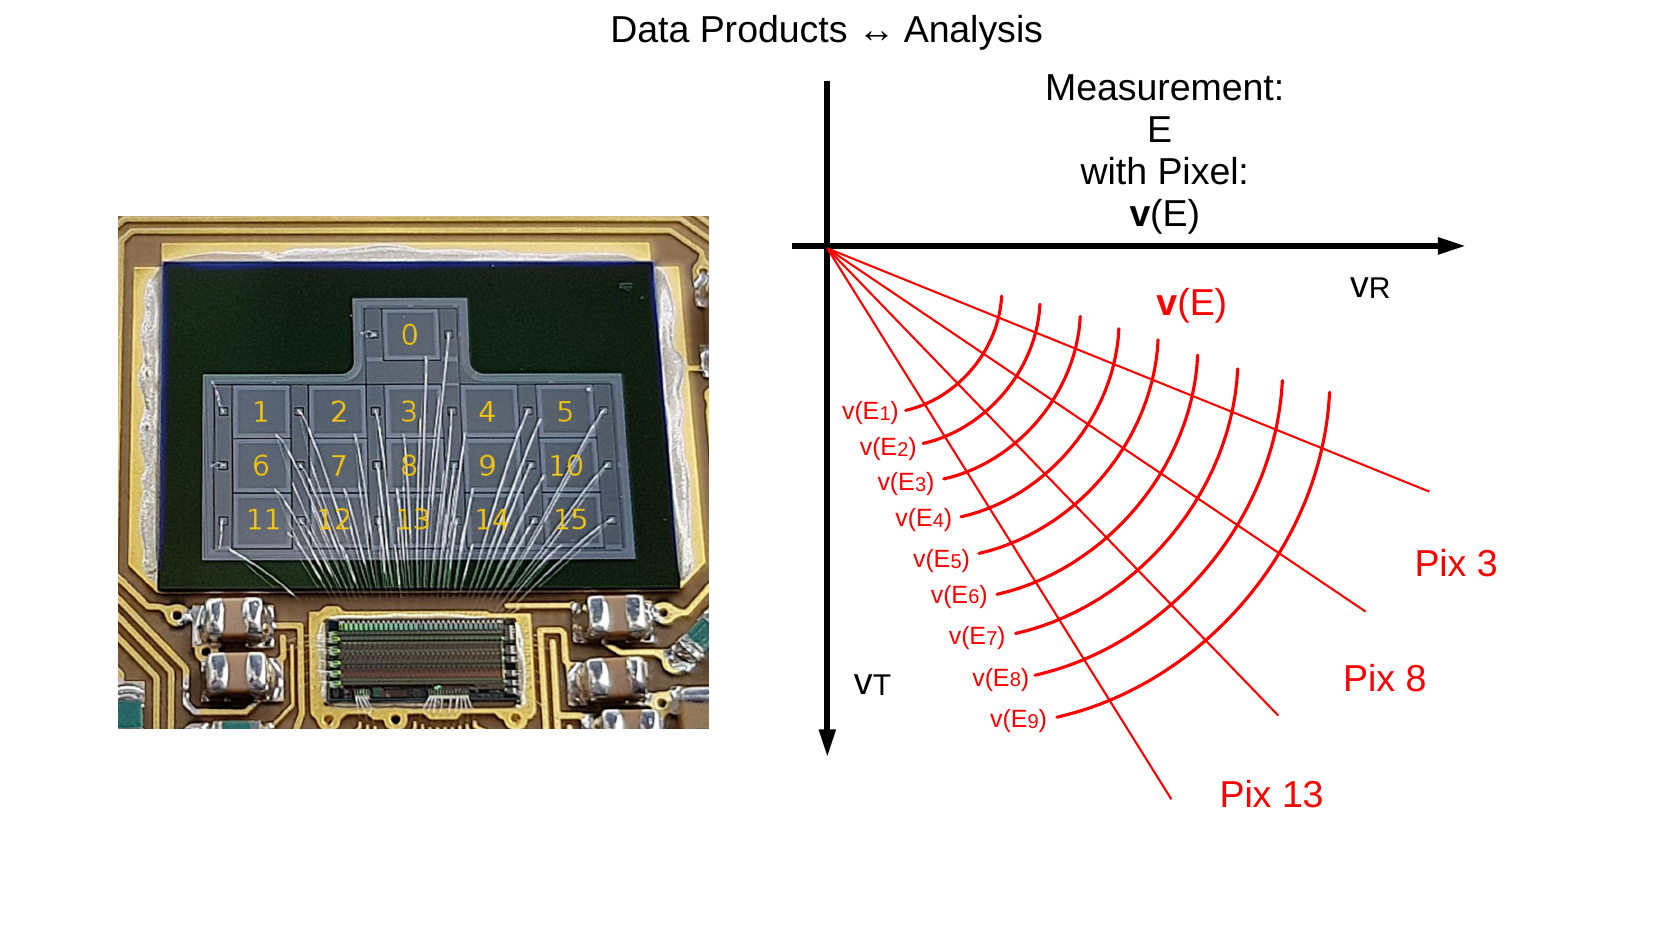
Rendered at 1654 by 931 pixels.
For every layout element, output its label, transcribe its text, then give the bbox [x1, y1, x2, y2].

text_box vR [1335, 256, 1406, 319]
text_box [950, 316, 1081, 478]
text_box [1021, 368, 1238, 633]
text_box [1044, 380, 1283, 674]
text_box [1003, 355, 1198, 593]
text_box v(E3) [862, 460, 950, 508]
text_box Pix 3 [1399, 535, 1513, 593]
text_box v(E7) [933, 614, 1021, 662]
text_box [1062, 392, 1330, 716]
text_box v(E8) [957, 655, 1044, 703]
picture [118, 216, 709, 729]
text_box Measurement: E with Pixel: v(E) [1030, 59, 1300, 242]
text_box [914, 296, 1002, 409]
text_box v(E5) [898, 537, 985, 585]
text_box [932, 304, 1040, 442]
text_box Pix 13 [1204, 765, 1347, 865]
text_box v(E) [1141, 273, 1243, 331]
text_box v(E6) [916, 573, 1003, 620]
text_box v(E2) [845, 425, 932, 472]
text_box v(E4) [880, 496, 967, 543]
text_box v(E9) [975, 697, 1062, 745]
text_box [985, 339, 1159, 552]
text_box Data Products ↔ Analysis [595, 1, 1058, 58]
text_box Pix 8 [1328, 649, 1442, 707]
text_box v(E1) [828, 389, 914, 437]
text_box [967, 328, 1119, 516]
text_box vT [839, 652, 906, 716]
